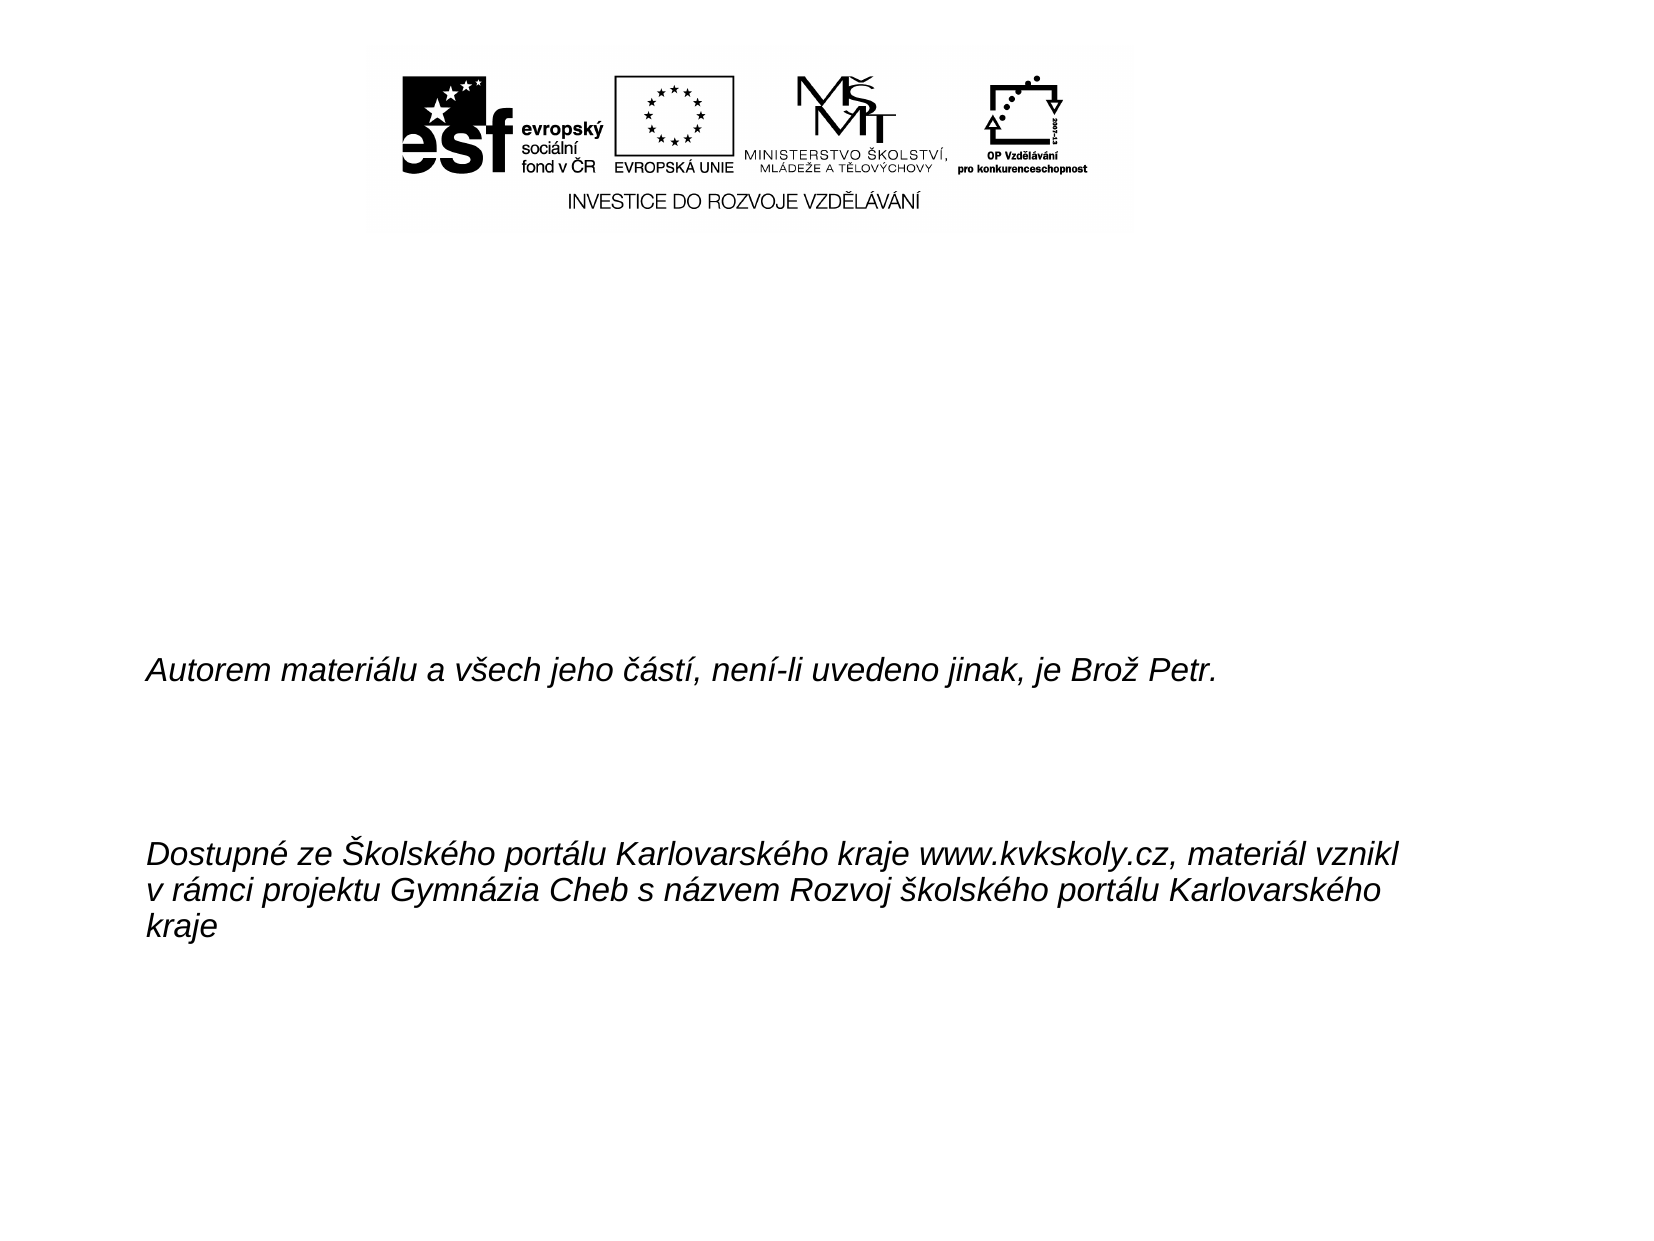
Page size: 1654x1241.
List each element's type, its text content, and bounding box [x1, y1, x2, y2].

picture [366, 45, 1134, 233]
list Autorem materiálu a všech jeho částí, není-li uvedeno jinak, je Brož Petr. Dostupné ze Školského portálu Karlovarského kraje www.kvkskoly.cz, materiál vznikl v rámci projektu Gymnázia Cheb s názvem Rozvoj školského portálu Karlovarského kraje [75, 262, 1426, 1006]
